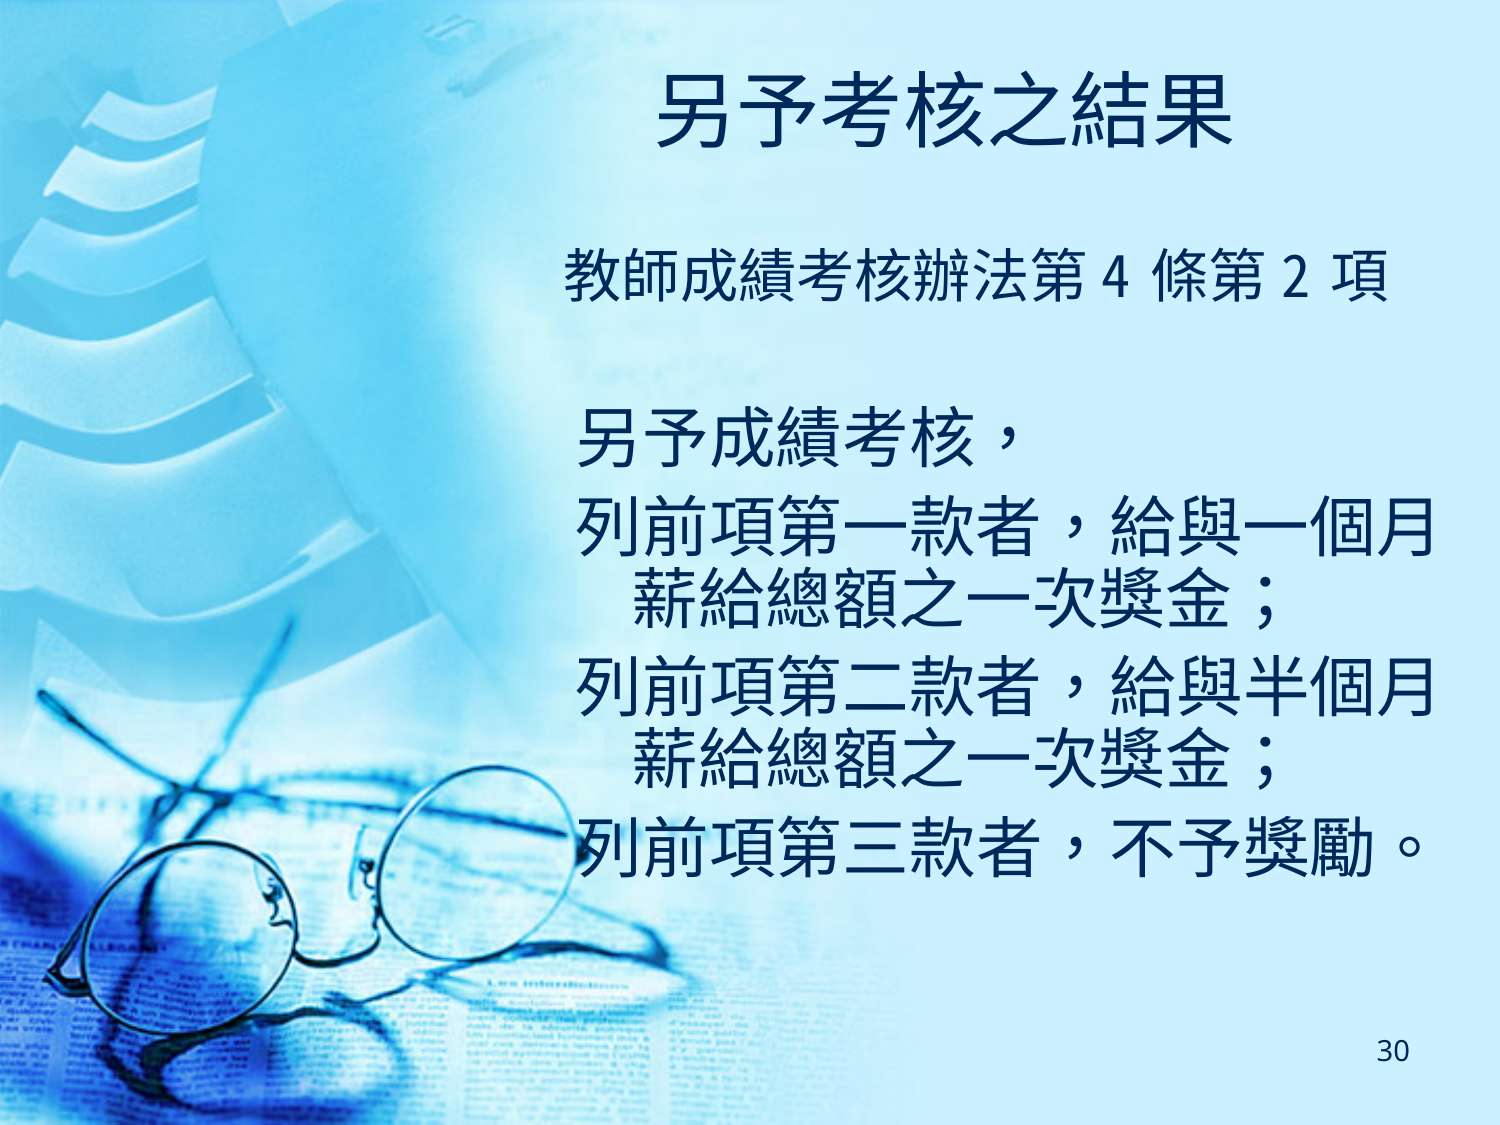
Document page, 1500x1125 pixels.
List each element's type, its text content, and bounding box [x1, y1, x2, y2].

picture [0, 0, 1500, 1125]
list 另予成績考核， 列前項第一款者，給與一個月薪給總額之一次獎金； 列前項第二款者，給與半個月薪給總額之一次獎金； 列前項第三款者，不予獎勵。 [560, 397, 1459, 988]
title 另予考核之結果 [560, 42, 1329, 173]
text_box 教師成績考核辦法第4條第2項 [513, 196, 1459, 327]
